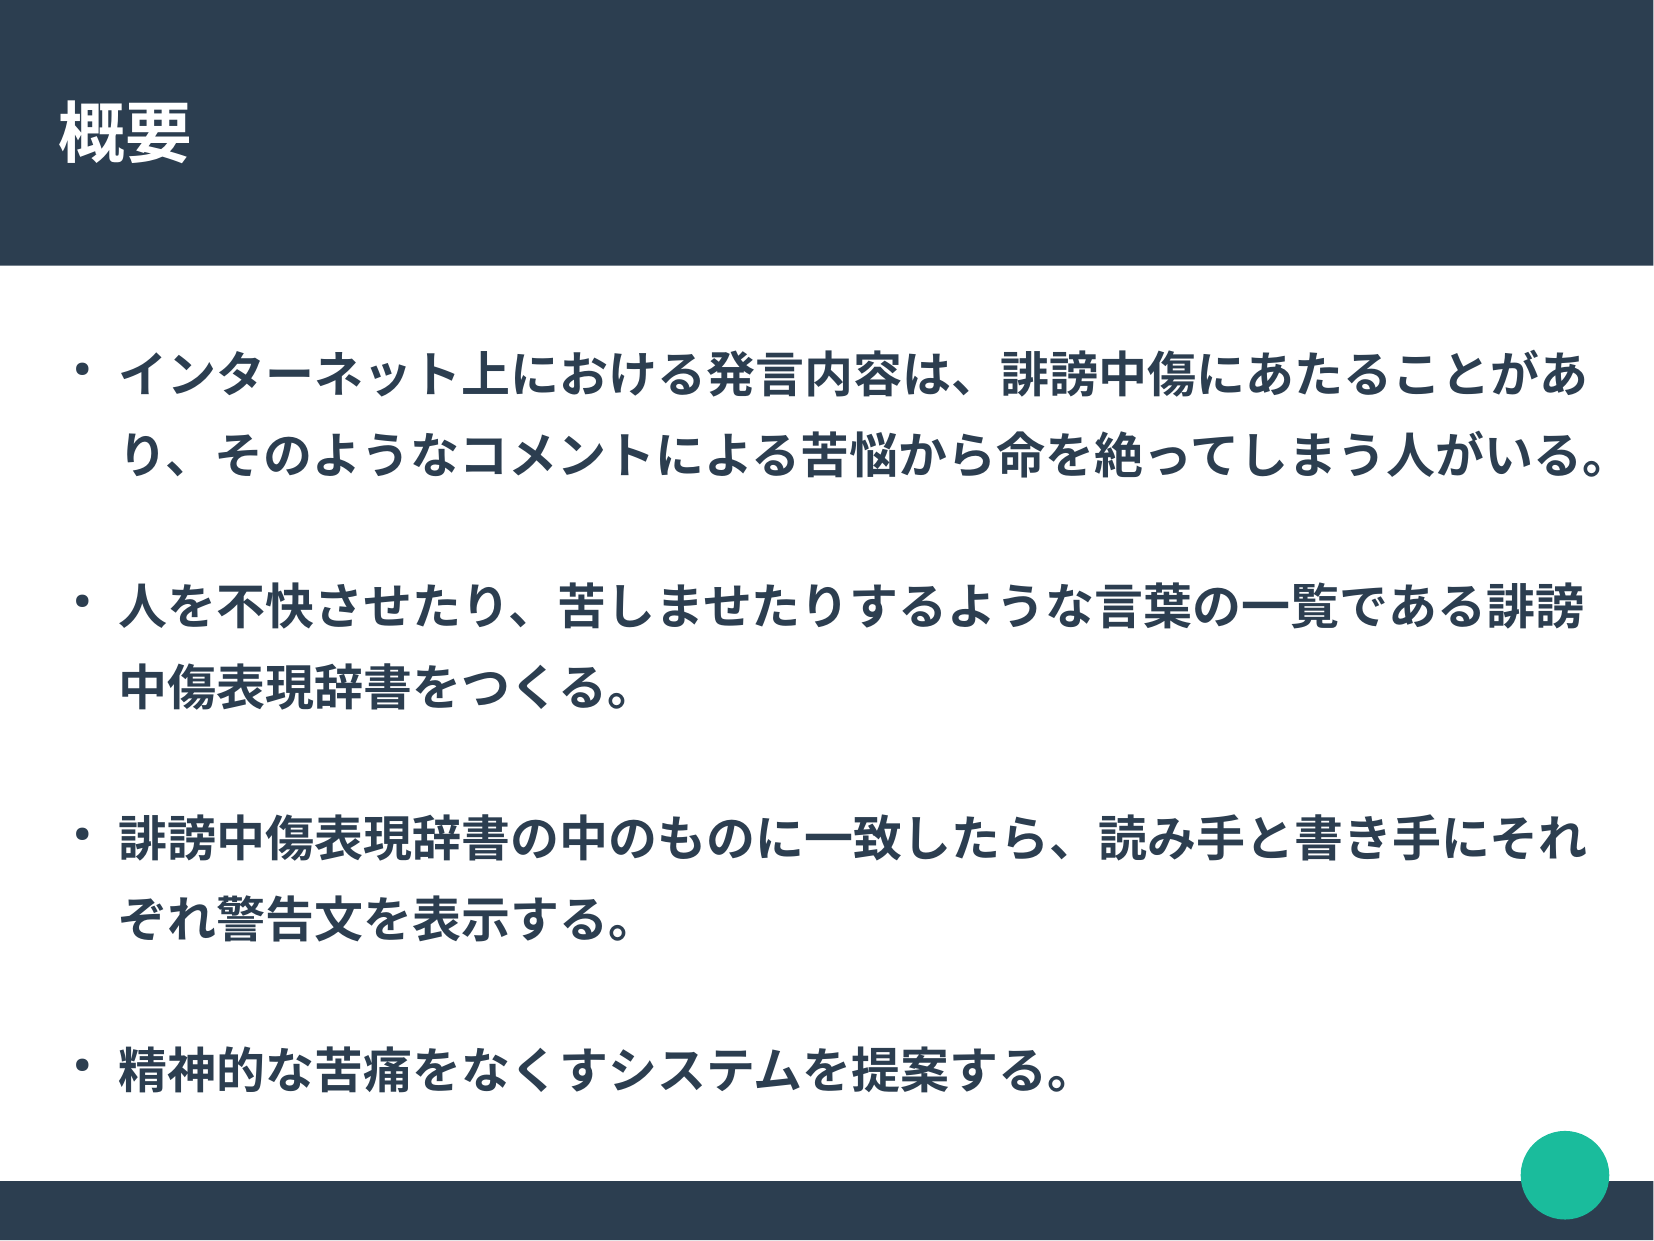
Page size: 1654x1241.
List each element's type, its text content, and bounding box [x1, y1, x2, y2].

title 概要 [59, 49, 1595, 207]
list インターネット上における発言内容は、誹謗中傷にあたることがあり、そのようなコメントによる苦悩から命を絶ってしまう人がいる。 人を不快させたり、苦しませたりするような言葉の一覧である誹謗中傷表現辞書をつくる。 誹謗中傷表現辞書の中のものに一致したら、読み手と書き手にそれぞれ警告文を表示する。 精神的な苦痛をなくすシステムを提案する。 [59, 324, 1595, 1152]
